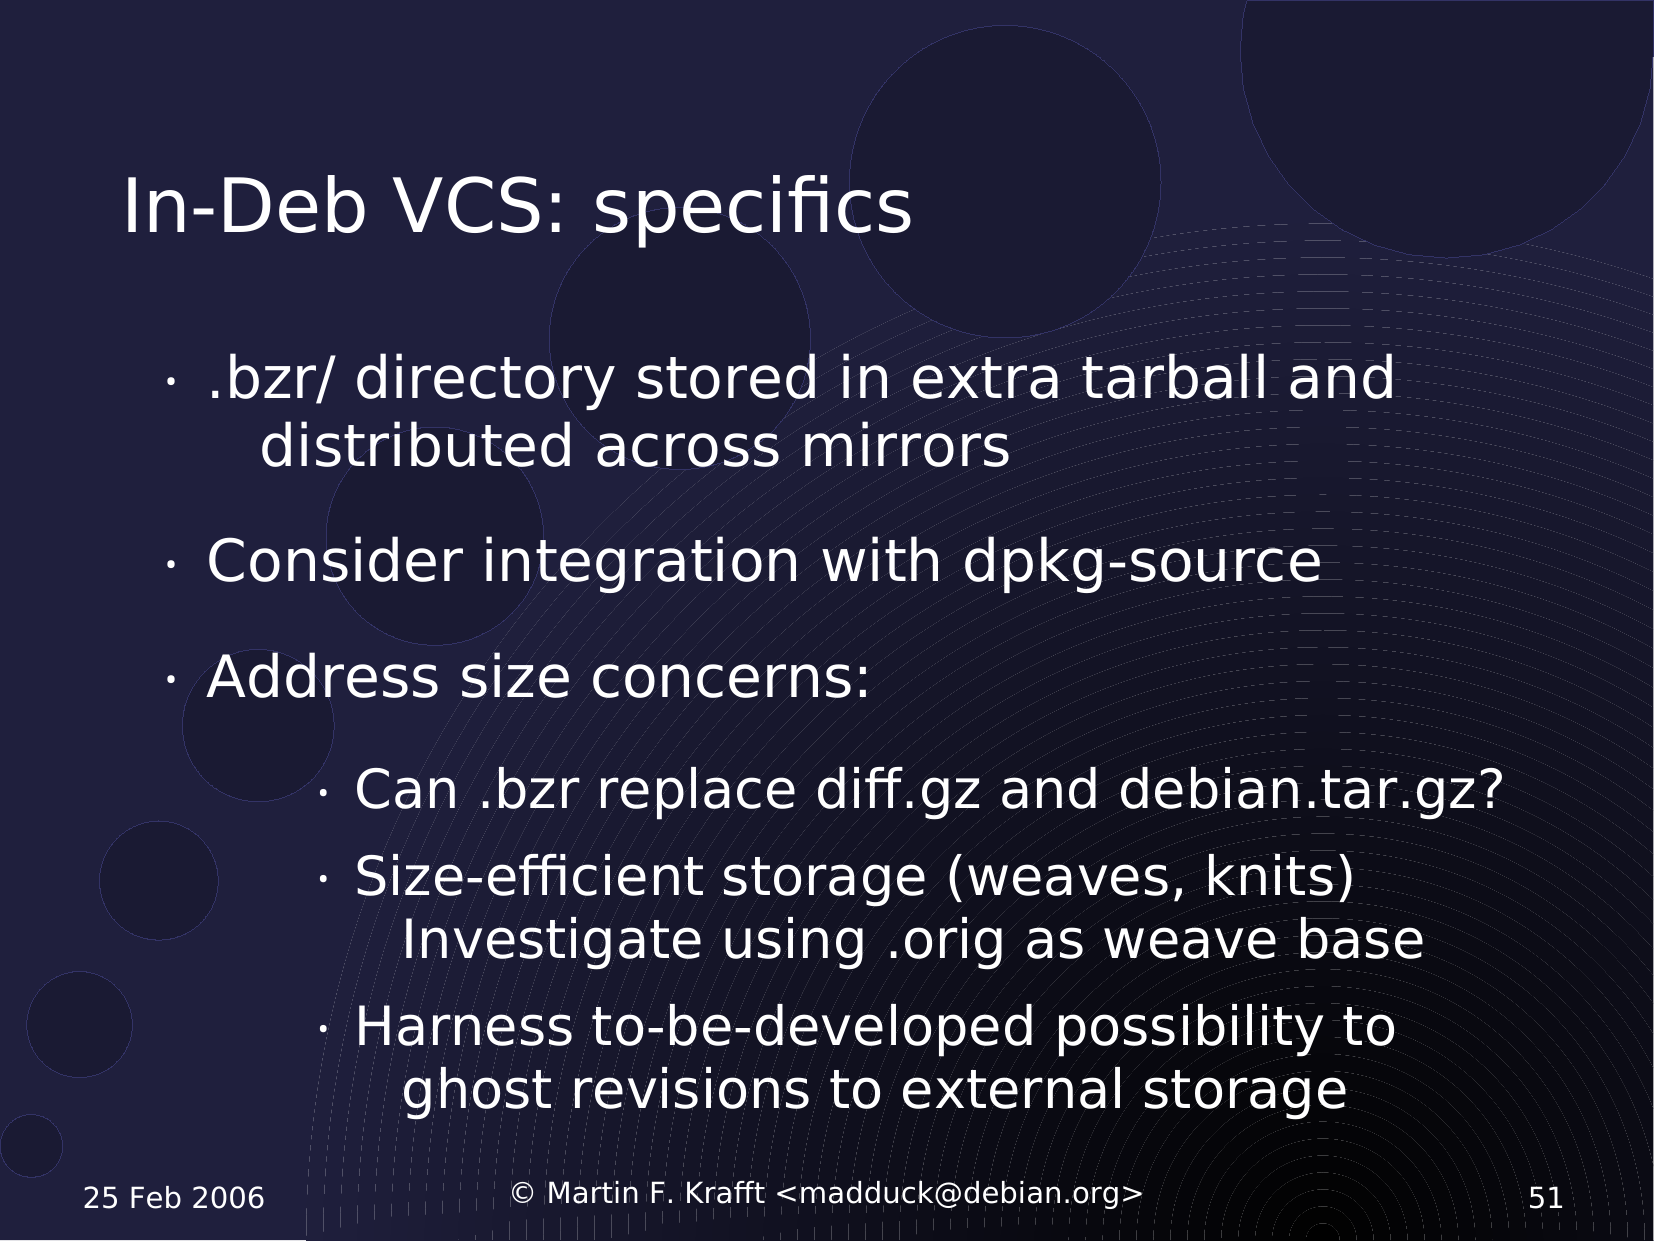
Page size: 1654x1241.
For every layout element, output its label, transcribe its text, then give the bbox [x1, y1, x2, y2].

title In-Deb VCS: specifics [121, 102, 1534, 311]
list .bzr/ directory stored in extra tarball and distributed across mirrors Consider integration with dpkg-source Address size concerns: Can .bzr replace diff.gz and debian.tar.gz? Size-efficient storage (weaves, knits) Investigate using .orig as weave base Harness to-be-developed possibility to ghost revisions to external storage [118, 344, 1534, 1127]
